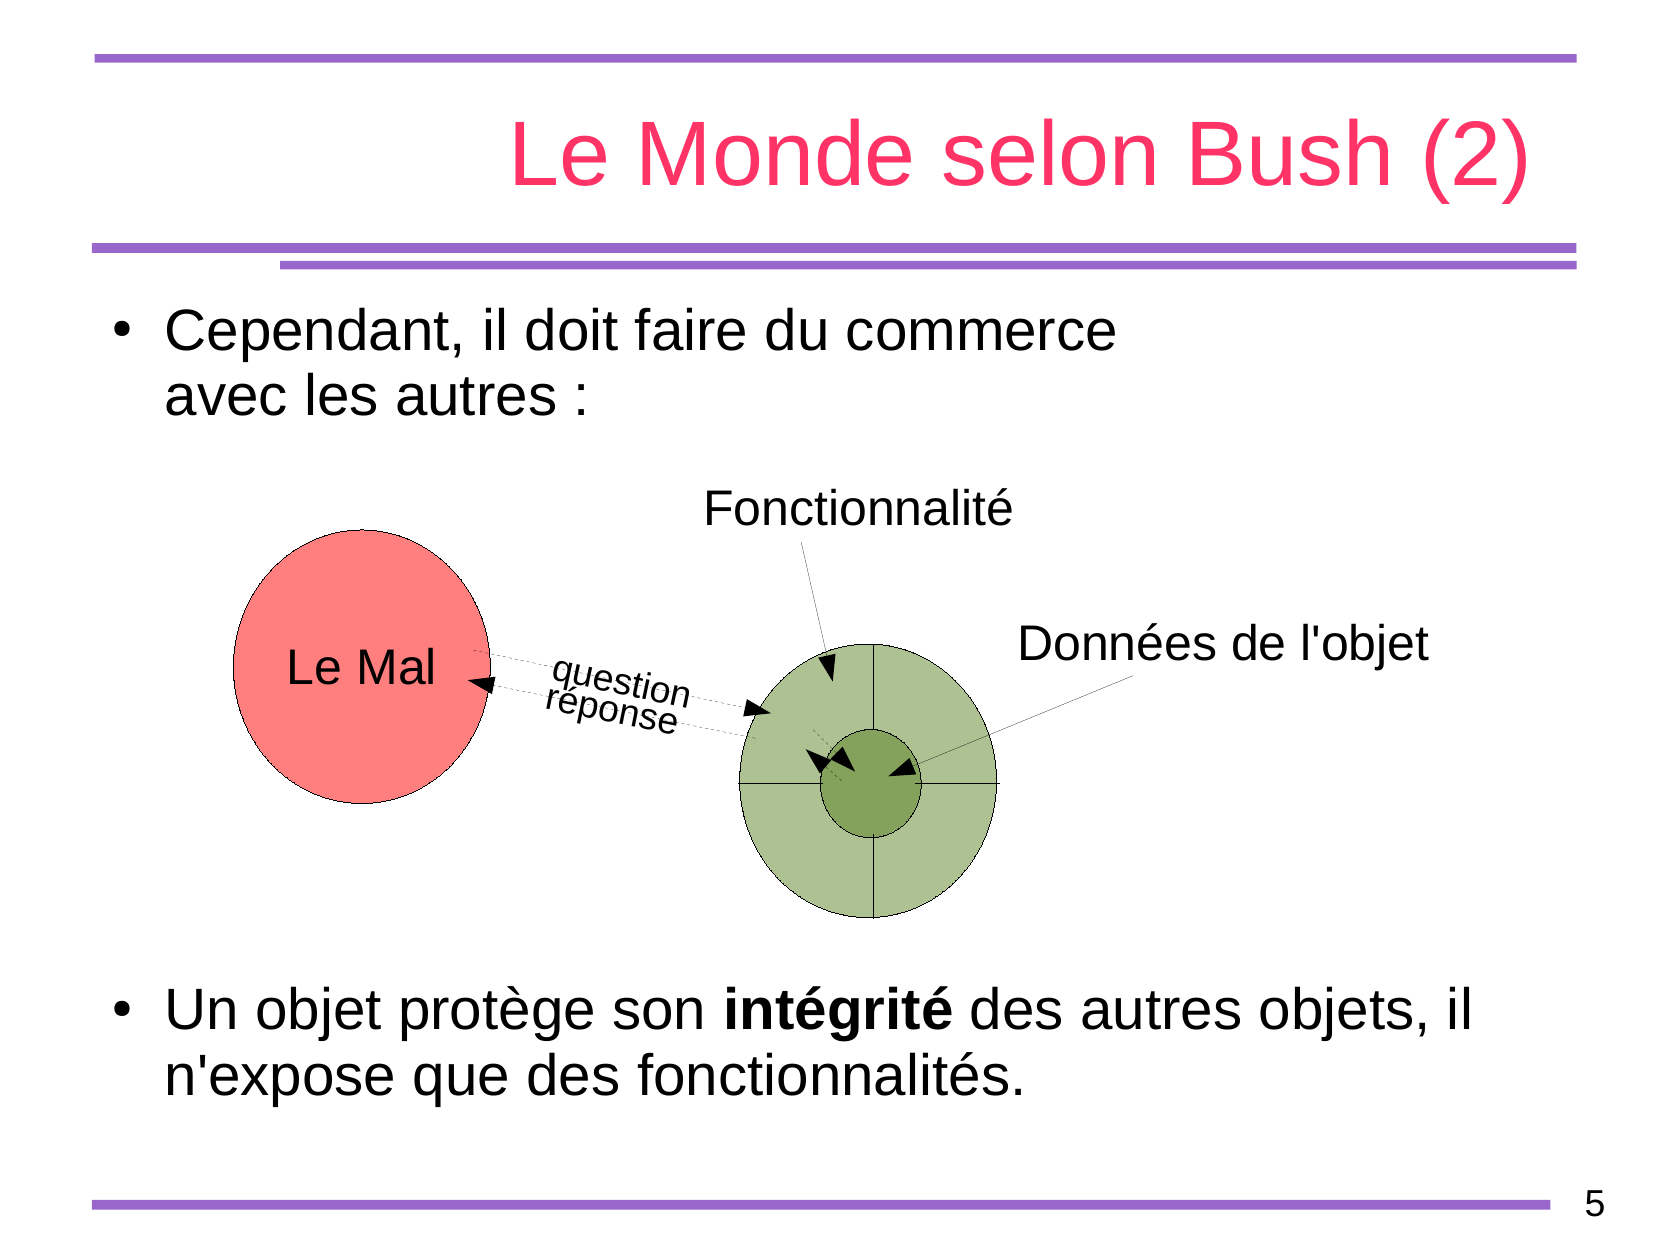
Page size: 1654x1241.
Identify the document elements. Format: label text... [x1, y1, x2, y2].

text_box Fonctionnalité [703, 480, 1015, 537]
title Le Monde selon Bush (2) [121, 49, 1534, 257]
text_box Données de l'objet [1017, 615, 1431, 672]
text_box Le Mal [233, 529, 491, 804]
list Cependant, il doit faire du commerce avec les autres : Un objet protège son intégrité des autres objets, il n'expose que des fonctionnalités. [93, 297, 1560, 1108]
text_box [739, 644, 997, 918]
